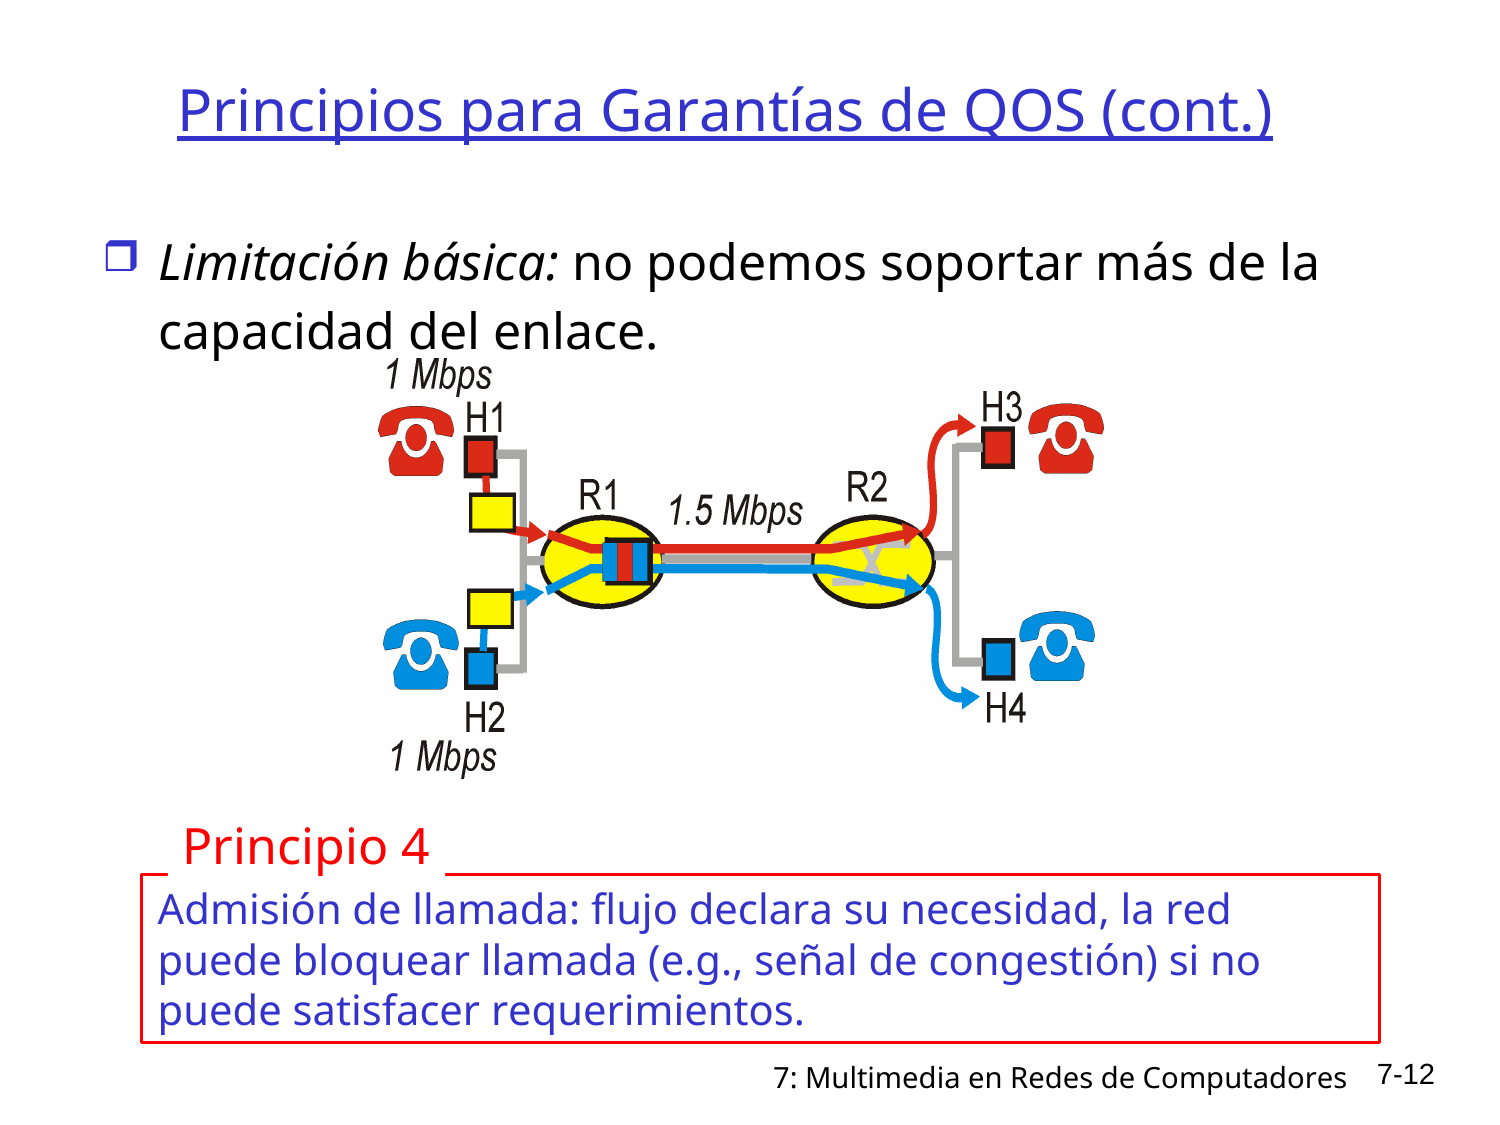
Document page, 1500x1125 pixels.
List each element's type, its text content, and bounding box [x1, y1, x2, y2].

picture [378, 358, 1104, 779]
title Principios para Garantías de QOS (cont.) [87, 37, 1363, 181]
text_box Principio 4 [167, 806, 446, 883]
list Limitación básica: no podemos soportar más de la capacidad del enlace. [87, 219, 1363, 361]
text_box Admisión de llamada: flujo declara su necesidad, la red puede bloquear llamada (e.g., señal de congestión) si no puede satisfacer requerimientos. [141, 874, 1380, 1043]
